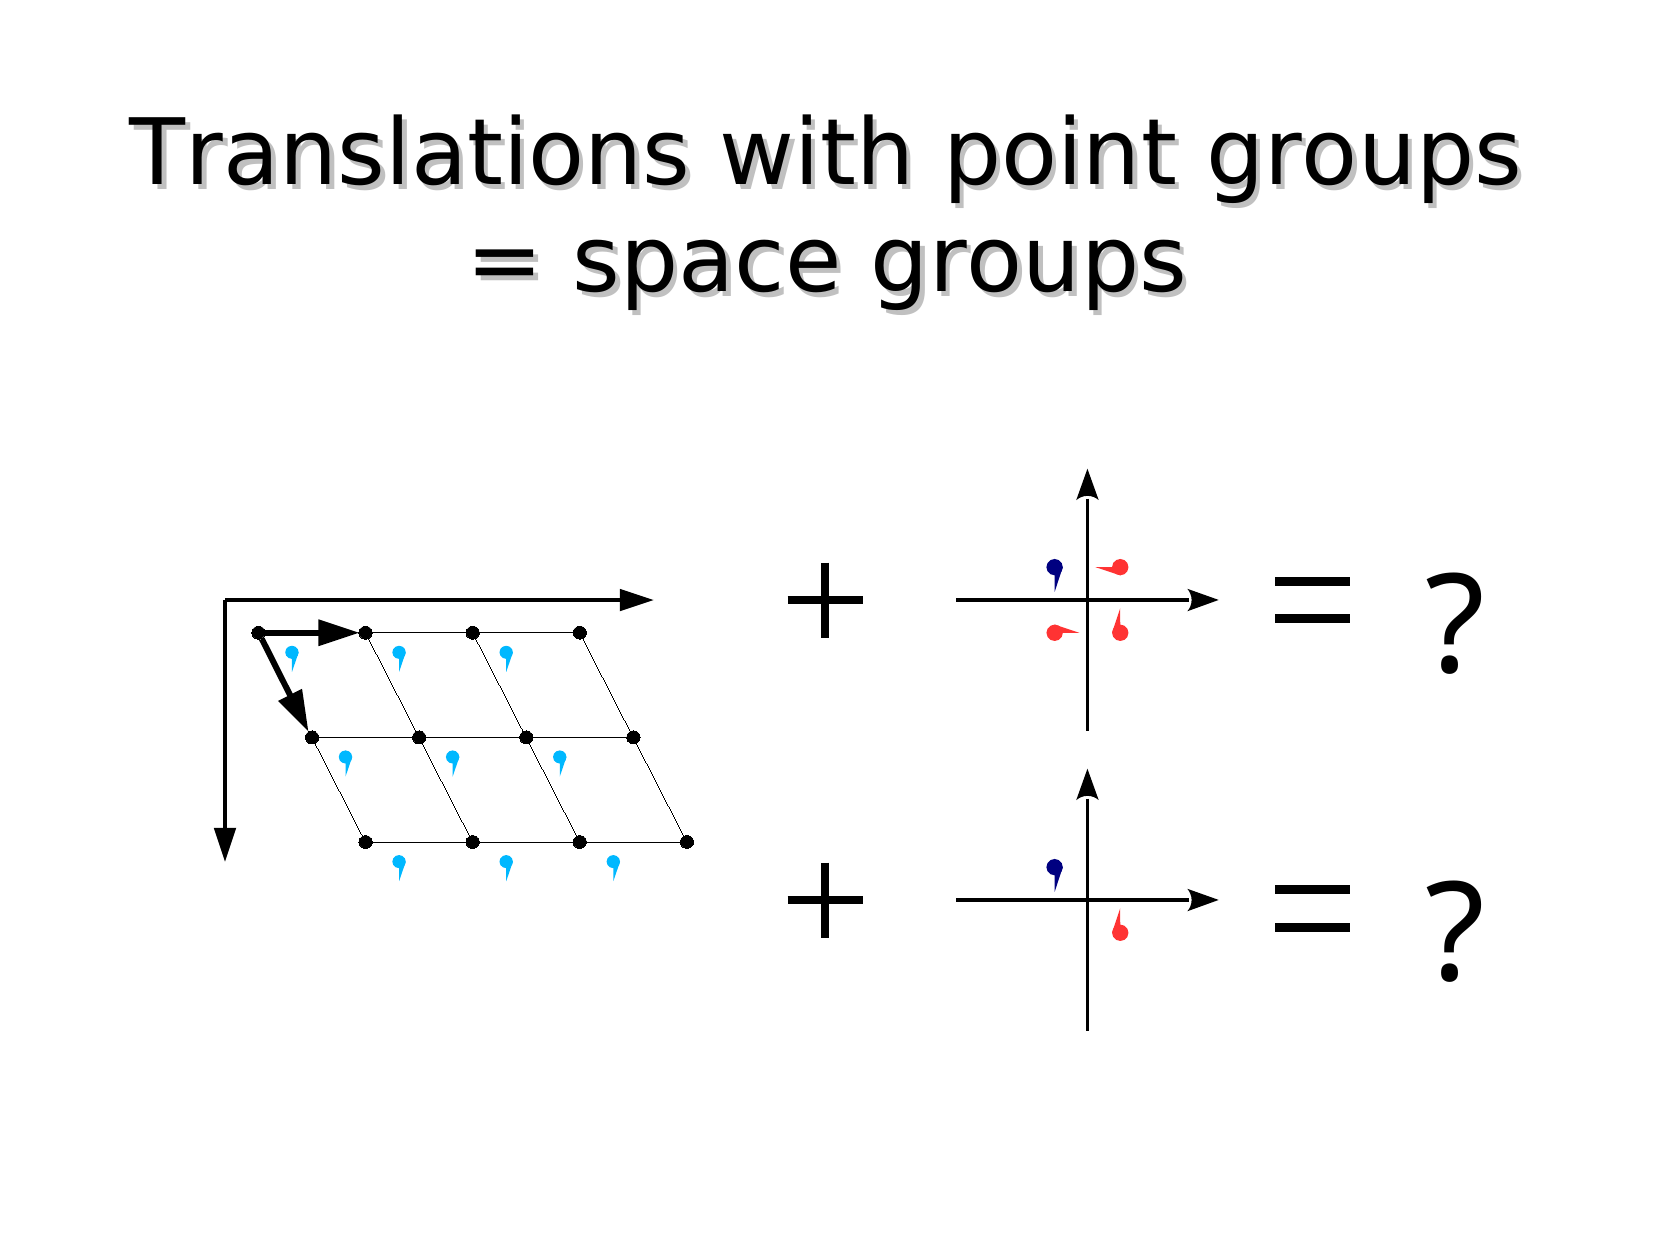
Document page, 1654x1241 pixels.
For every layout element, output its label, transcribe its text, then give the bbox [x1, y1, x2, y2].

text_box [573, 835, 587, 842]
text_box [466, 835, 480, 842]
text_box [392, 855, 406, 882]
text_box [359, 626, 373, 640]
text_box [466, 626, 480, 632]
text_box [499, 645, 513, 672]
text_box [1095, 558, 1129, 576]
text_box [626, 730, 641, 744]
text_box ? [1425, 833, 1501, 1018]
text_box [466, 843, 480, 849]
text_box [573, 843, 587, 849]
text_box [573, 626, 587, 640]
text_box [519, 730, 533, 737]
title Translations with point groups = space groups [121, 45, 1534, 368]
text_box [1046, 858, 1063, 892]
text_box [305, 730, 319, 744]
text_box [499, 855, 513, 882]
text_box [445, 750, 460, 777]
text_box [519, 738, 533, 744]
text_box [680, 835, 694, 849]
text_box [358, 835, 373, 849]
text_box ? [1425, 525, 1501, 709]
text_box [1046, 624, 1080, 641]
text_box [606, 855, 621, 882]
text_box [466, 633, 480, 640]
text_box [1046, 558, 1063, 592]
text_box [412, 730, 426, 737]
text_box [285, 645, 299, 672]
text_box [1112, 908, 1129, 941]
text_box [553, 750, 567, 777]
text_box [251, 626, 265, 640]
text_box [412, 738, 426, 744]
text_box [1112, 608, 1129, 641]
text_box [338, 750, 353, 777]
text_box [392, 645, 406, 672]
